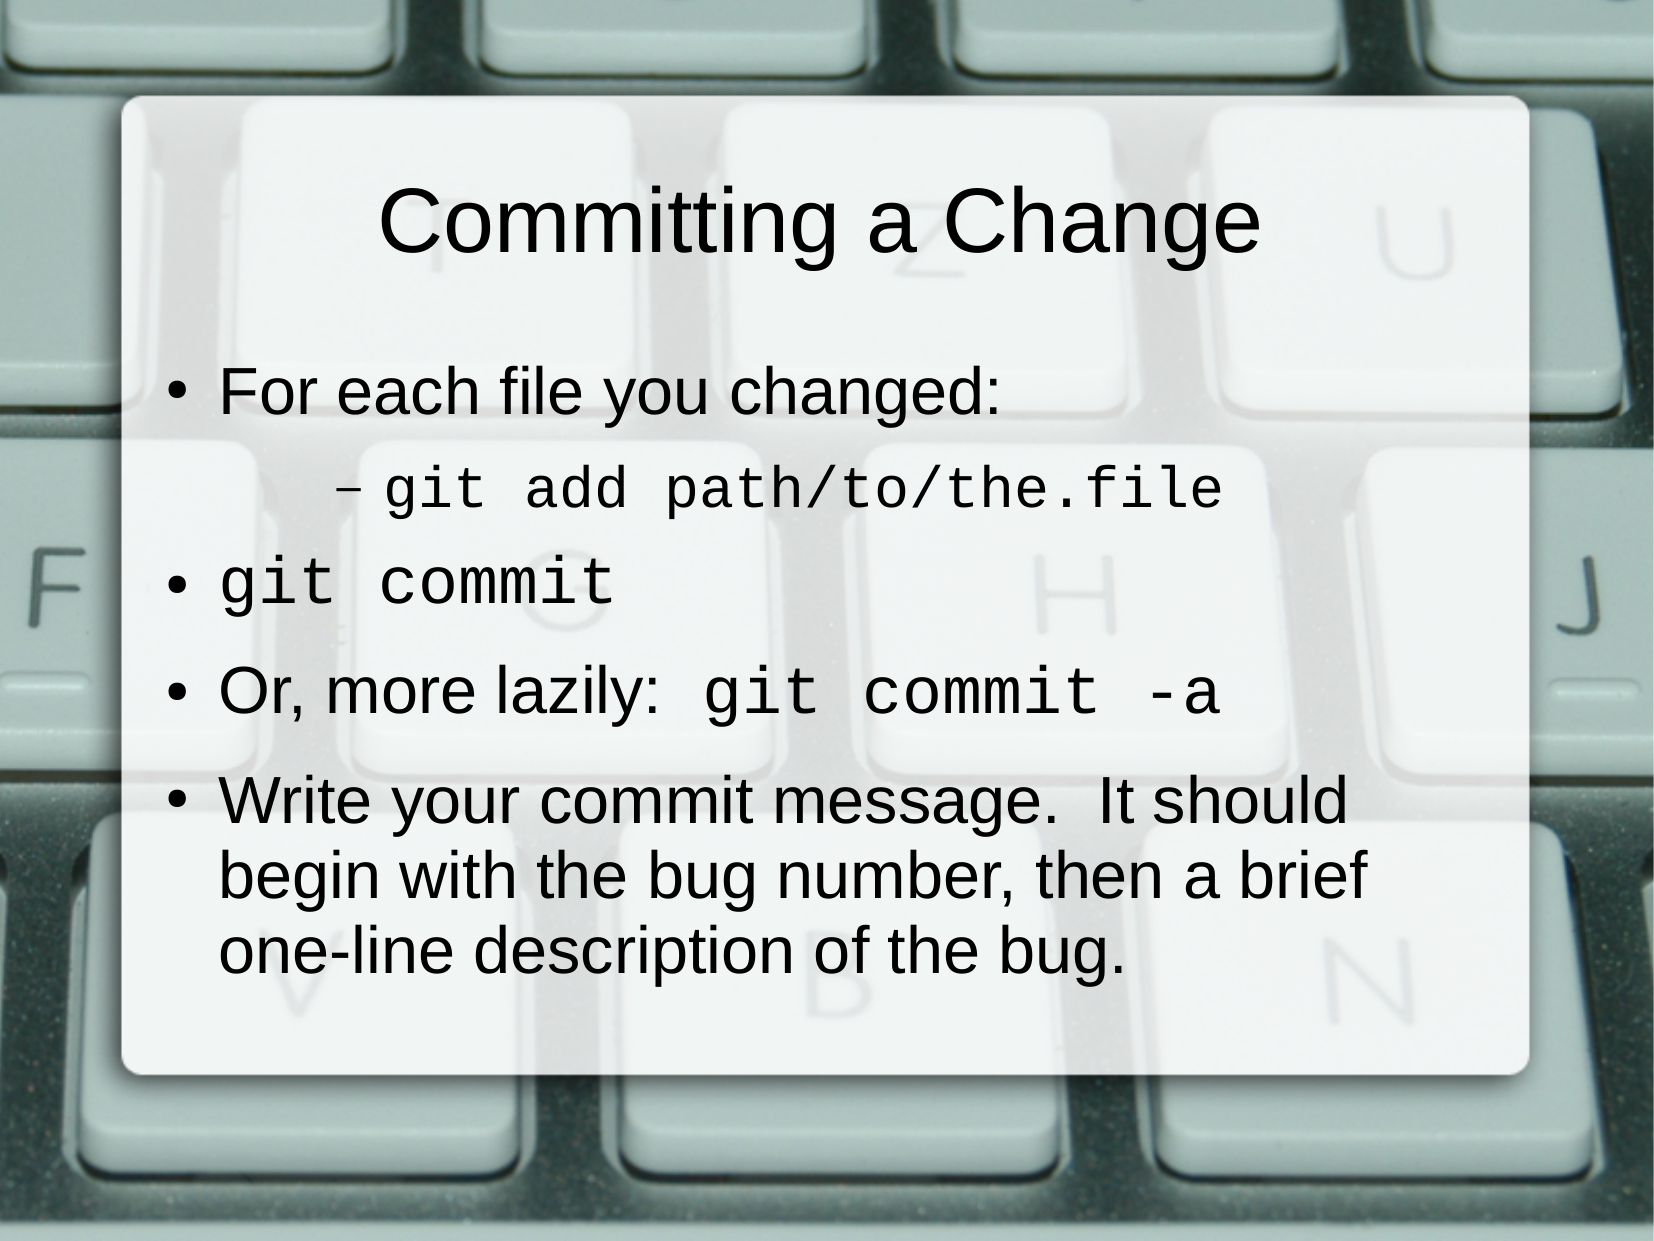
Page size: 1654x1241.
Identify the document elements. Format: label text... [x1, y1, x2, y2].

picture [0, 0, 1654, 1241]
list For each file you changed: git add path/to/the.file git commit Or, more lazily: git commit -a Write your commit message. It should begin with the bug number, then a brief one-line description of the bug. [147, 354, 1506, 1173]
title Committing a Change [135, 117, 1506, 325]
